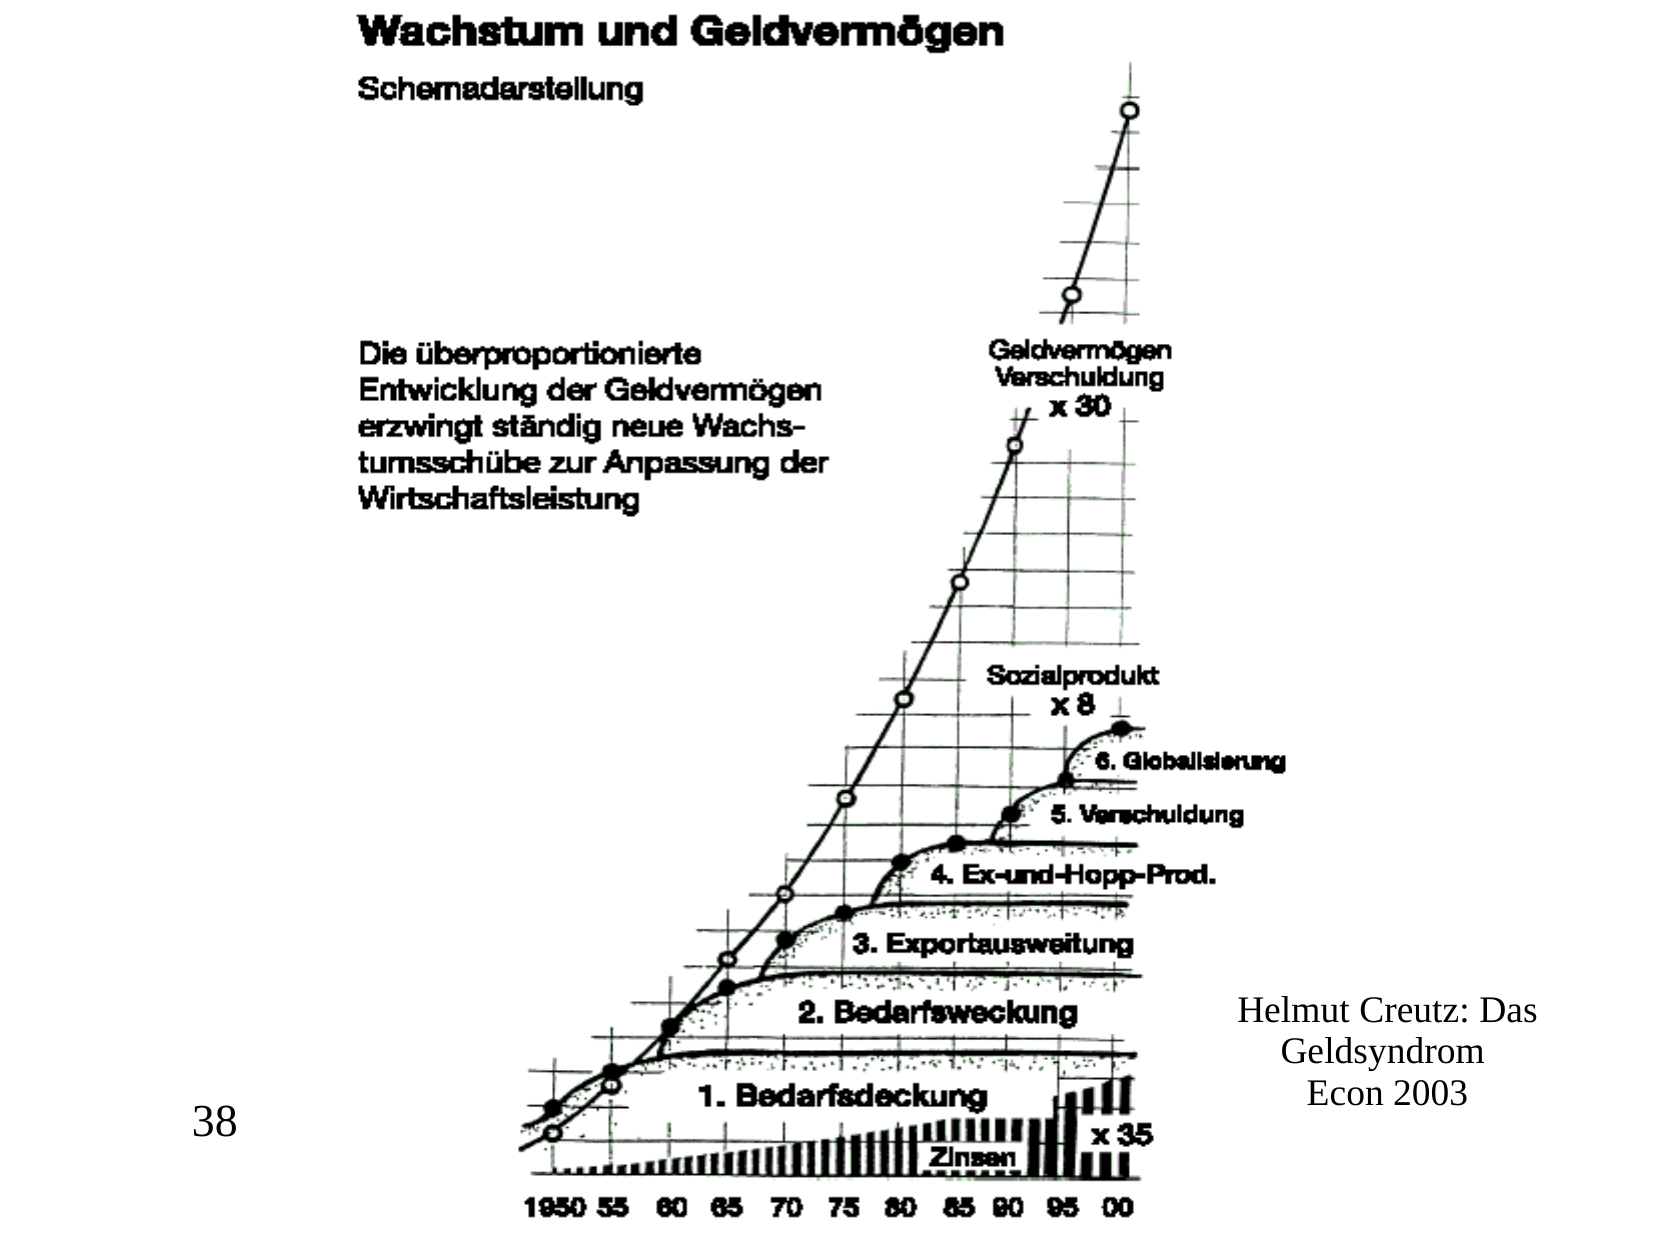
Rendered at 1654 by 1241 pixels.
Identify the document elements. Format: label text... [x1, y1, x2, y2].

text_box Helmut Creutz: Das Geldsyndrom Econ 2003 [1222, 981, 1577, 1123]
picture [345, 0, 1308, 1241]
text_box <Foliennummer> [177, 1088, 529, 1154]
